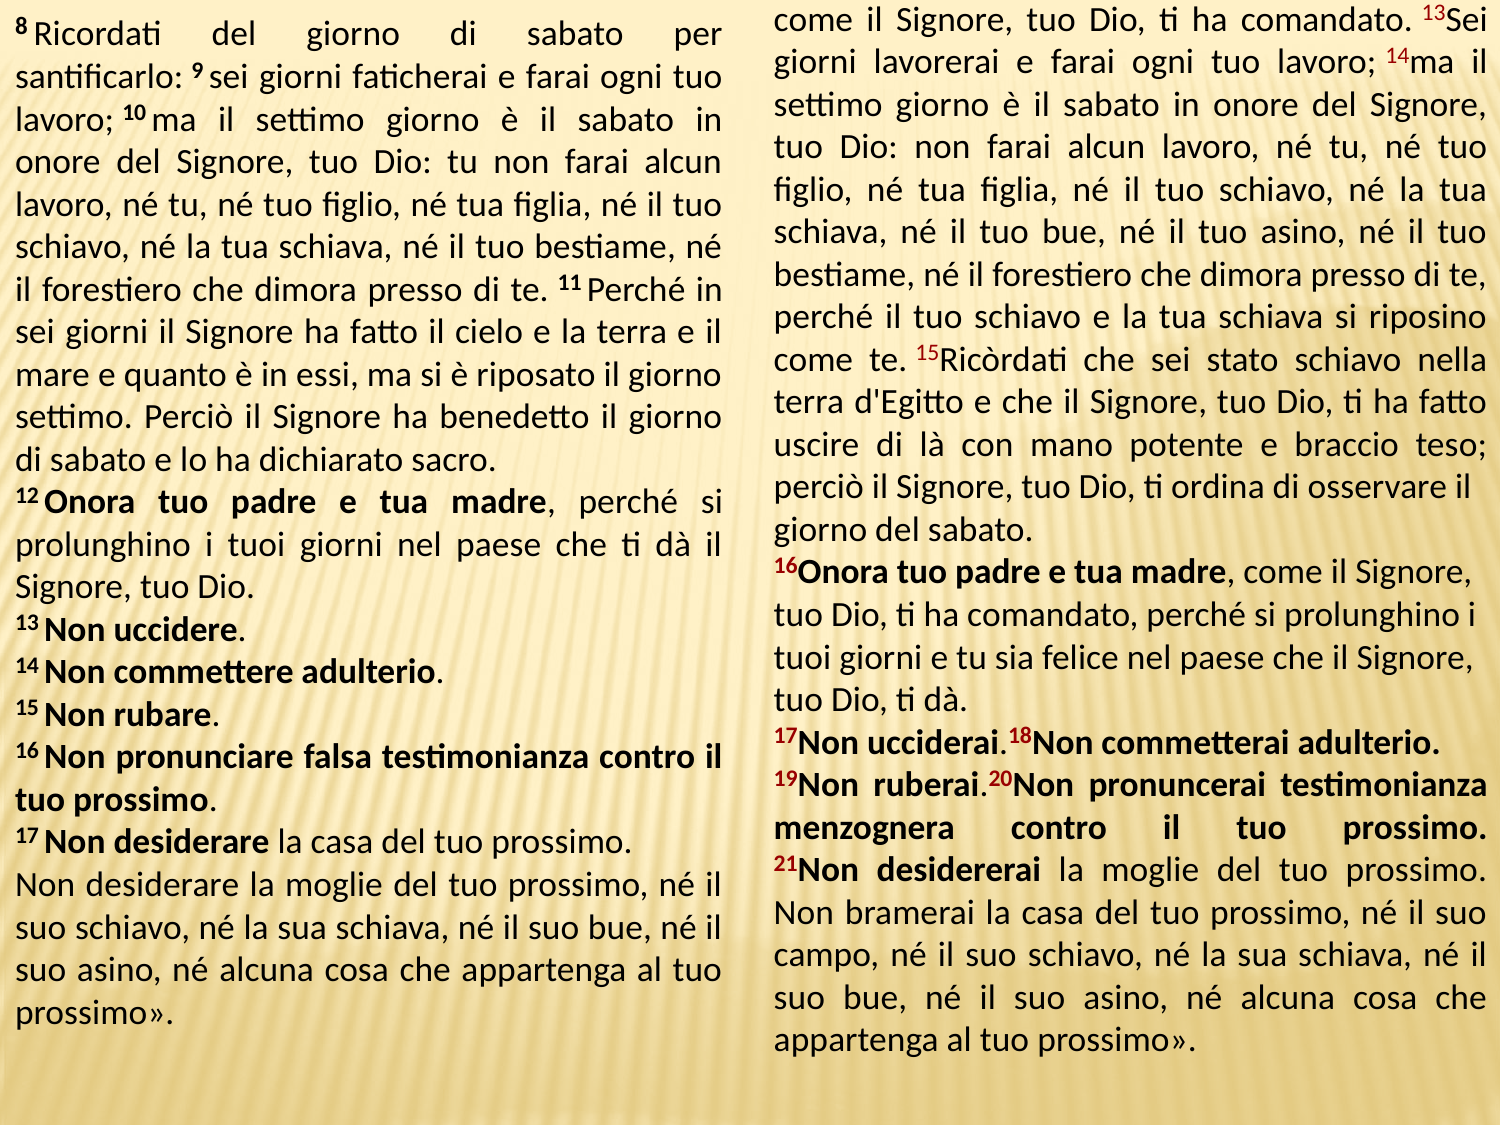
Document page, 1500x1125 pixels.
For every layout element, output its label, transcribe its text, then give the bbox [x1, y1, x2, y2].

text_box 8 Ricordati del giorno di sabato per santificarlo: 9 sei giorni faticherai e farai ogni tuo lavoro; 10 ma il settimo giorno è il sabato in onore del Signore, tuo Dio: tu non farai alcun lavoro, né tu, né tuo figlio, né tua figlia, né il tuo schiavo, né la tua schiava, né il tuo bestiame, né il forestiero che dimora presso di te. 11 Perché in sei giorni il Signore ha fatto il cielo e la terra e il mare e quanto è in essi, ma si è riposato il giorno settimo. Perciò il Signore ha benedetto il giorno di sabato e lo ha dichiarato sacro. 12 Onora tuo padre e tua madre, perché si prolunghino i tuoi giorni nel paese che ti dà il Signore, tuo Dio. 13 Non uccidere. 14 Non commettere adulterio. 15 Non rubare. 16 Non pronunciare falsa testimonianza contro il tuo prossimo. 17 Non desiderare la casa del tuo prossimo. Non desiderare la moglie del tuo prossimo, né il suo schiavo, né la sua schiava, né il suo bue, né il suo asino, né alcuna cosa che appartenga al tuo prossimo». [0, 0, 739, 1046]
text_box 12Osserva il giorno del sabato per santificarlo, come il Signore, tuo Dio, ti ha comandato. 13Sei giorni lavorerai e farai ogni tuo lavoro; 14ma il settimo giorno è il sabato in onore del Signore, tuo Dio: non farai alcun lavoro, né tu, né tuo figlio, né tua figlia, né il tuo schiavo, né la tua schiava, né il tuo bue, né il tuo asino, né il tuo bestiame, né il forestiero che dimora presso di te, perché il tuo schiavo e la tua schiava si riposino come te. 15Ricòrdati che sei stato schiavo nella terra d'Egitto e che il Signore, tuo Dio, ti ha fatto uscire di là con mano potente e braccio teso; perciò il Signore, tuo Dio, ti ordina di osservare il giorno del sabato. 16Onora tuo padre e tua madre, come il Signore, tuo Dio, ti ha comandato, perché si prolunghino i tuoi giorni e tu sia felice nel paese che il Signore, tuo Dio, ti dà. 17Non ucciderai.18Non commetterai adulterio. 19Non ruberai.20Non pronuncerai testimonianza menzognera contro il tuo prossimo. 21Non desidererai la moglie del tuo prossimo. Non bramerai la casa del tuo prossimo, né il suo campo, né il suo schiavo, né la sua schiava, né il suo bue, né il suo asino, né alcuna cosa che appartenga al tuo prossimo». [758, 0, 1500, 1120]
